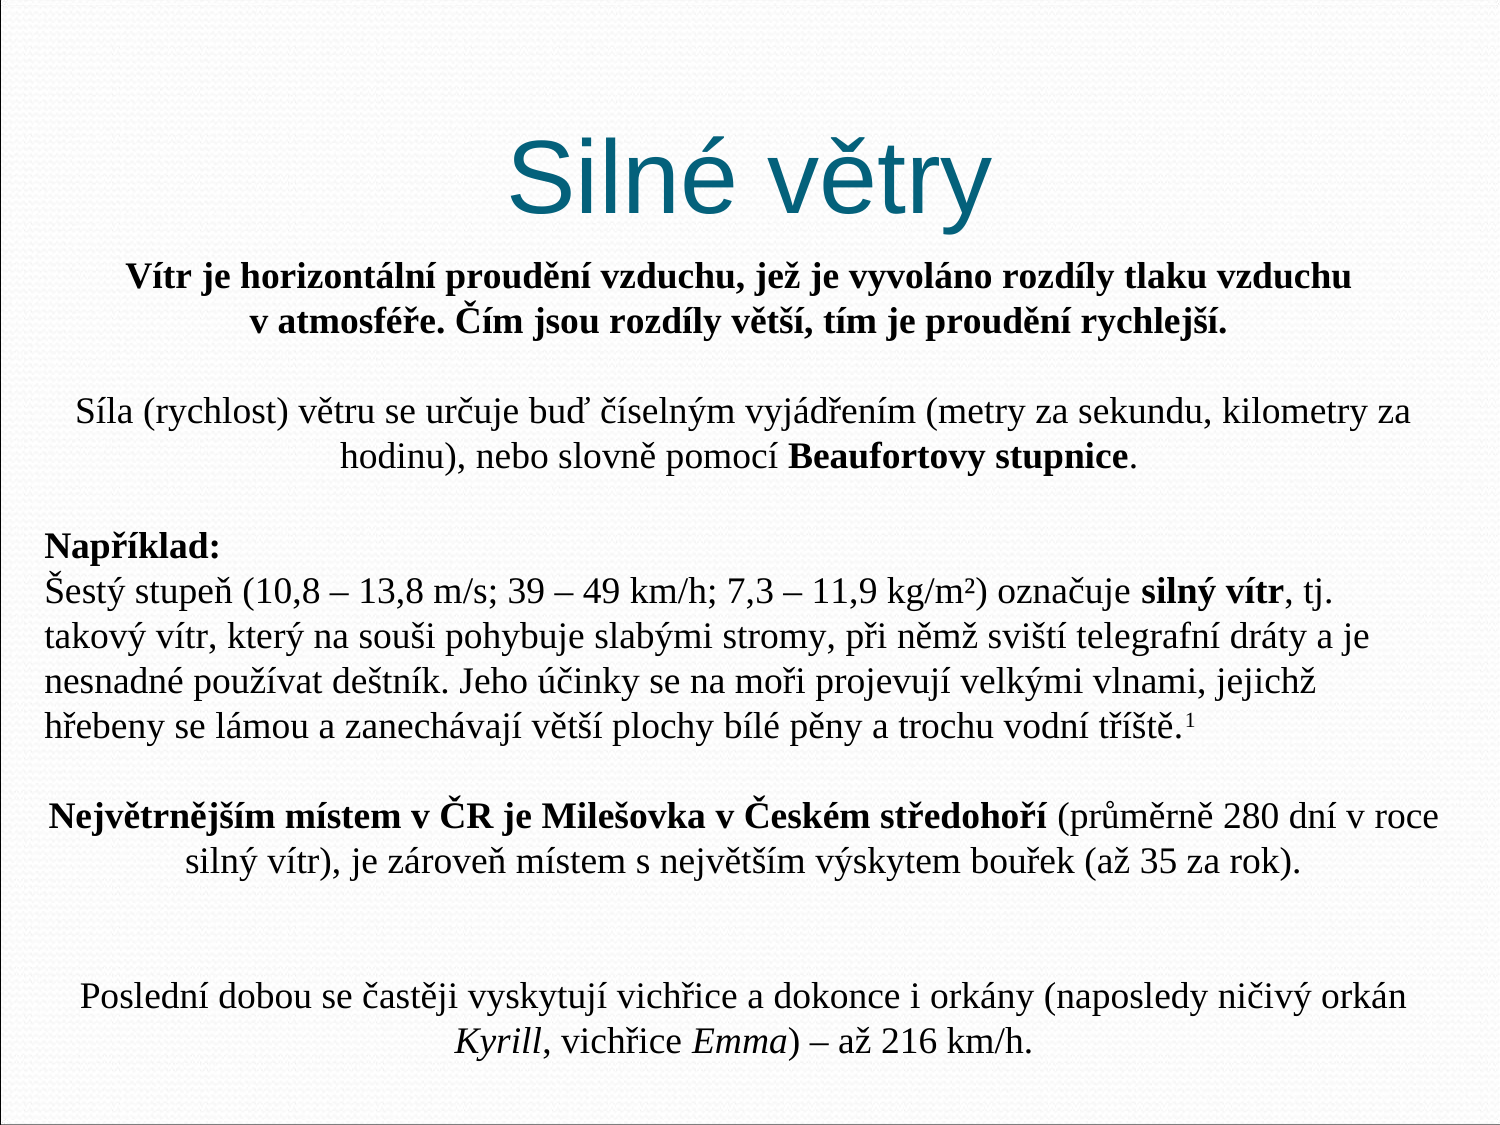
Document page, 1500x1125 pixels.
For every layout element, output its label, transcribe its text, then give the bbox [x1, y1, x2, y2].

title Silné větry [75, 46, 1426, 235]
picture [0, 0, 1500, 1125]
list Vítr je horizontální proudění vzduchu, jež je vyvoláno rozdíly tlaku vzduchu v atmosféře. Čím jsou rozdíly větší, tím je proudění rychlejší. Síla (rychlost) větru se určuje buď číselným vyjádřením (metry za sekundu, kilometry za hodinu), nebo slovně pomocí Beaufortovy stupnice. Například: Šestý stupeň (10,8 – 13,8 m/s; 39 – 49 km/h; 7,3 – 11,9 kg/m²) označuje silný vítr, tj. takový vítr, který na souši pohybuje slabými stromy, při němž sviští telegrafní dráty a je nesnadné používat deštník. Jeho účinky se na moři projevují velkými vlnami, jejichž hřebeny se lámou a zanechávají větší plochy bílé pěny a trochu vodní tříště.1 Největrnějším místem v ČR je Milešovka v Českém středohoří (průměrně 280 dní v roce silný vítr), je zároveň místem s největším výskytem bouřek (až 35 za rok). Poslední dobou se častěji vyskytují vichřice a dokonce i orkány (naposledy ničivý orkán Kyrill, vichřice Emma) – až 216 km/h. [29, 243, 1459, 1071]
